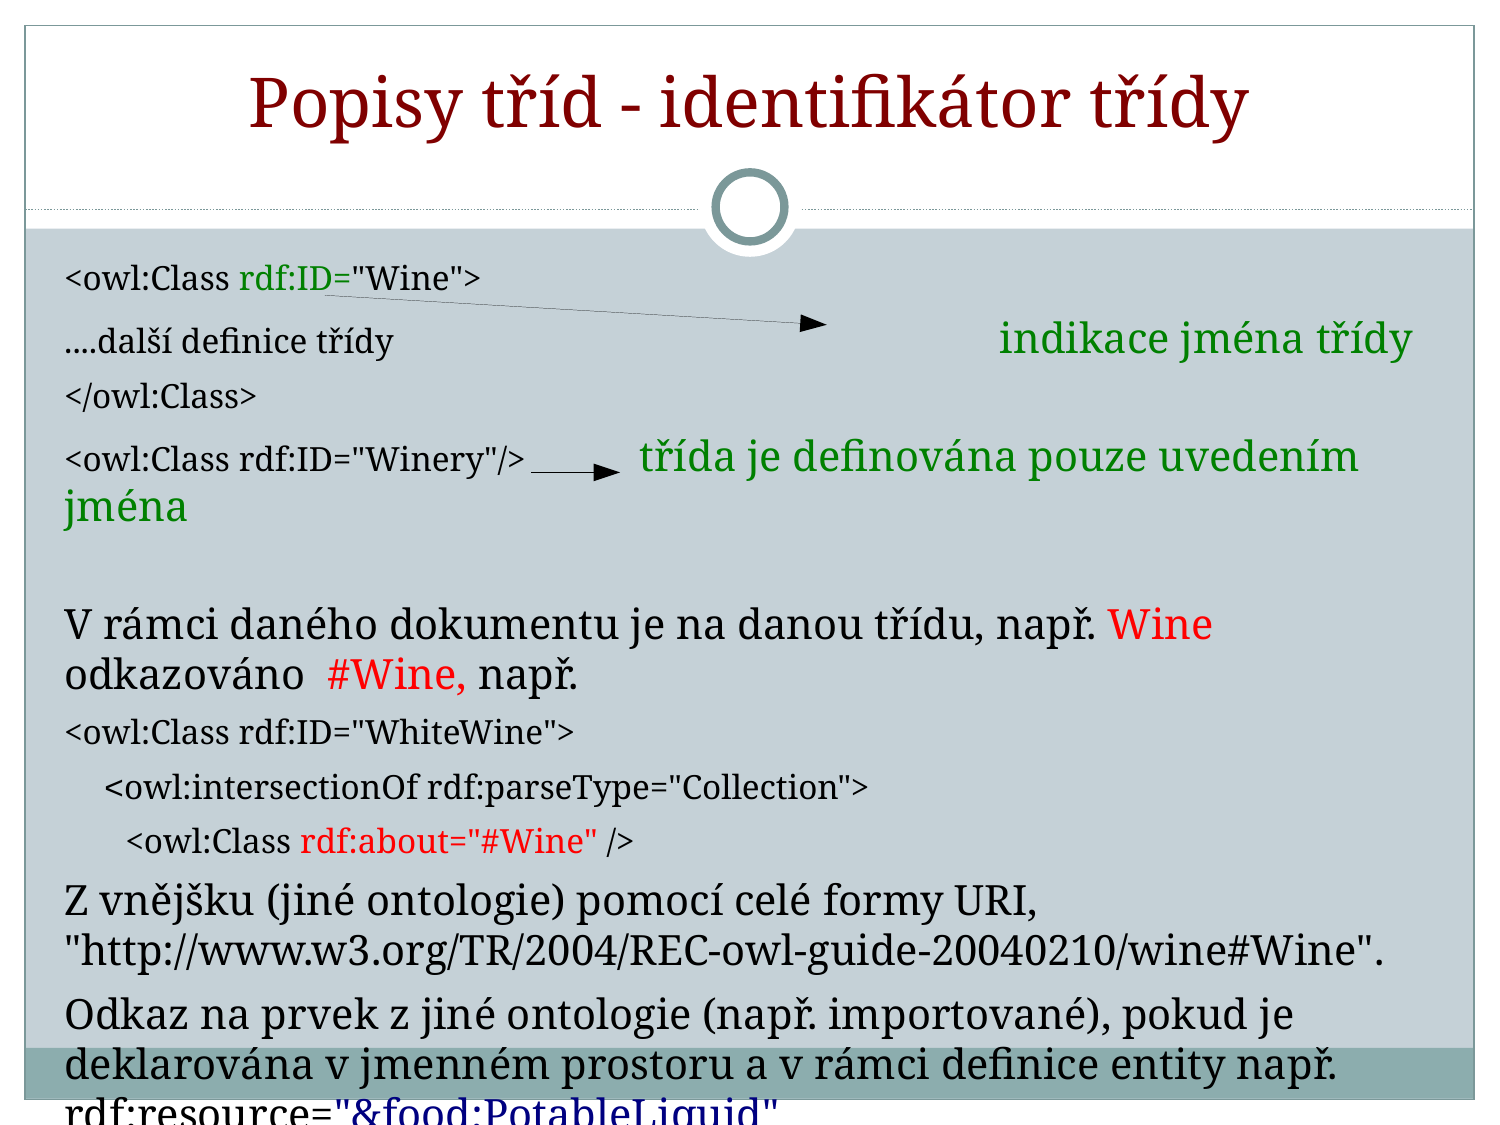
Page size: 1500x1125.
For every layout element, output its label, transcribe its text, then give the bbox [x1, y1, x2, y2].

list <owl:Class rdf:ID="Wine"> ....další definice třídy indikace jména třídy </owl:Class> <owl:Class rdf:ID="Winery"/> třída je definována pouze uvedením jména V rámci daného dokumentu je na danou třídu, např. Wine odkazováno #Wine, např. <owl:Class rdf:ID="WhiteWine"> <owl:intersectionOf rdf:parseType="Collection"> <owl:Class rdf:about="#Wine" /> Z vnějšku (jiné ontologie) pomocí celé formy URI, "http://www.w3.org/TR/2004/REC-owl-guide-20040210/wine#Wine". Odkaz na prvek z jiné ontologie (např. importované), pokud je deklarována v jmenném prostoru a v rámci definice entity např. rdf:resource="&food;PotableLiquid" [49, 249, 1450, 1125]
title Popisy tříd - identifikátor třídy [49, 37, 1450, 163]
